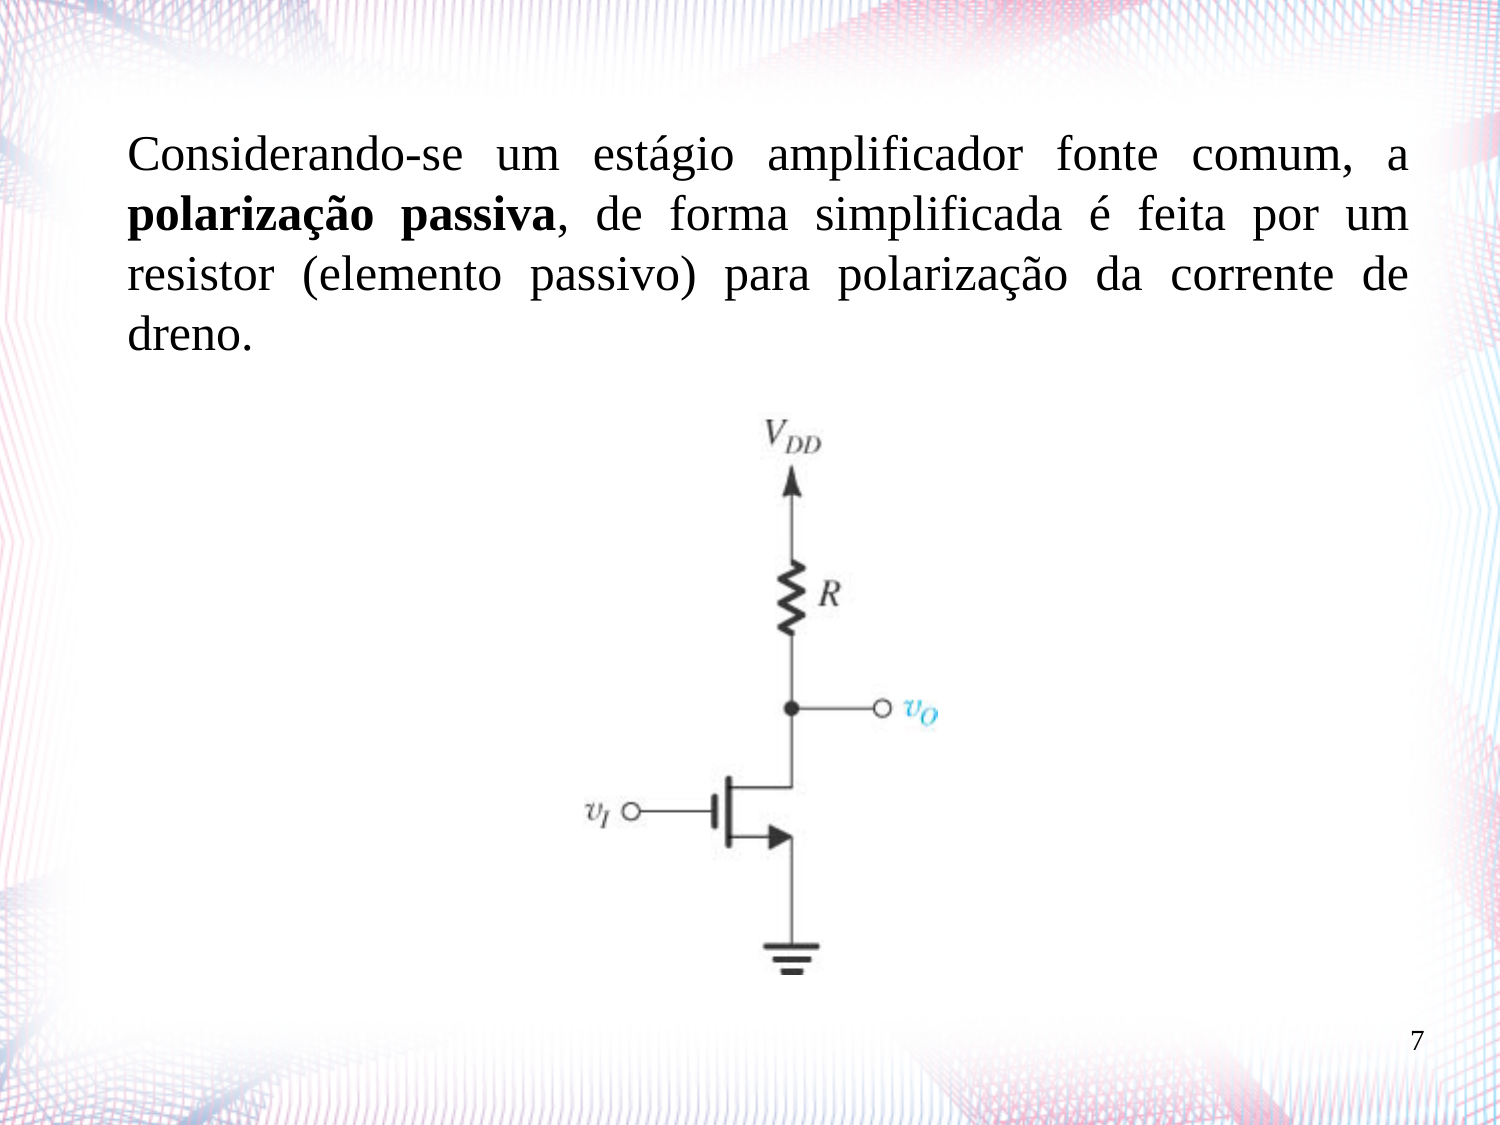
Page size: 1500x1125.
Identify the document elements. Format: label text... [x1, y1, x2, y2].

text_box Considerando-se um estágio amplificador fonte comum, a polarização passiva, de forma simplificada é feita por um resistor (elemento passivo) para polarização da corrente de dreno. [112, 112, 1426, 368]
picture [0, 0, 1500, 1125]
